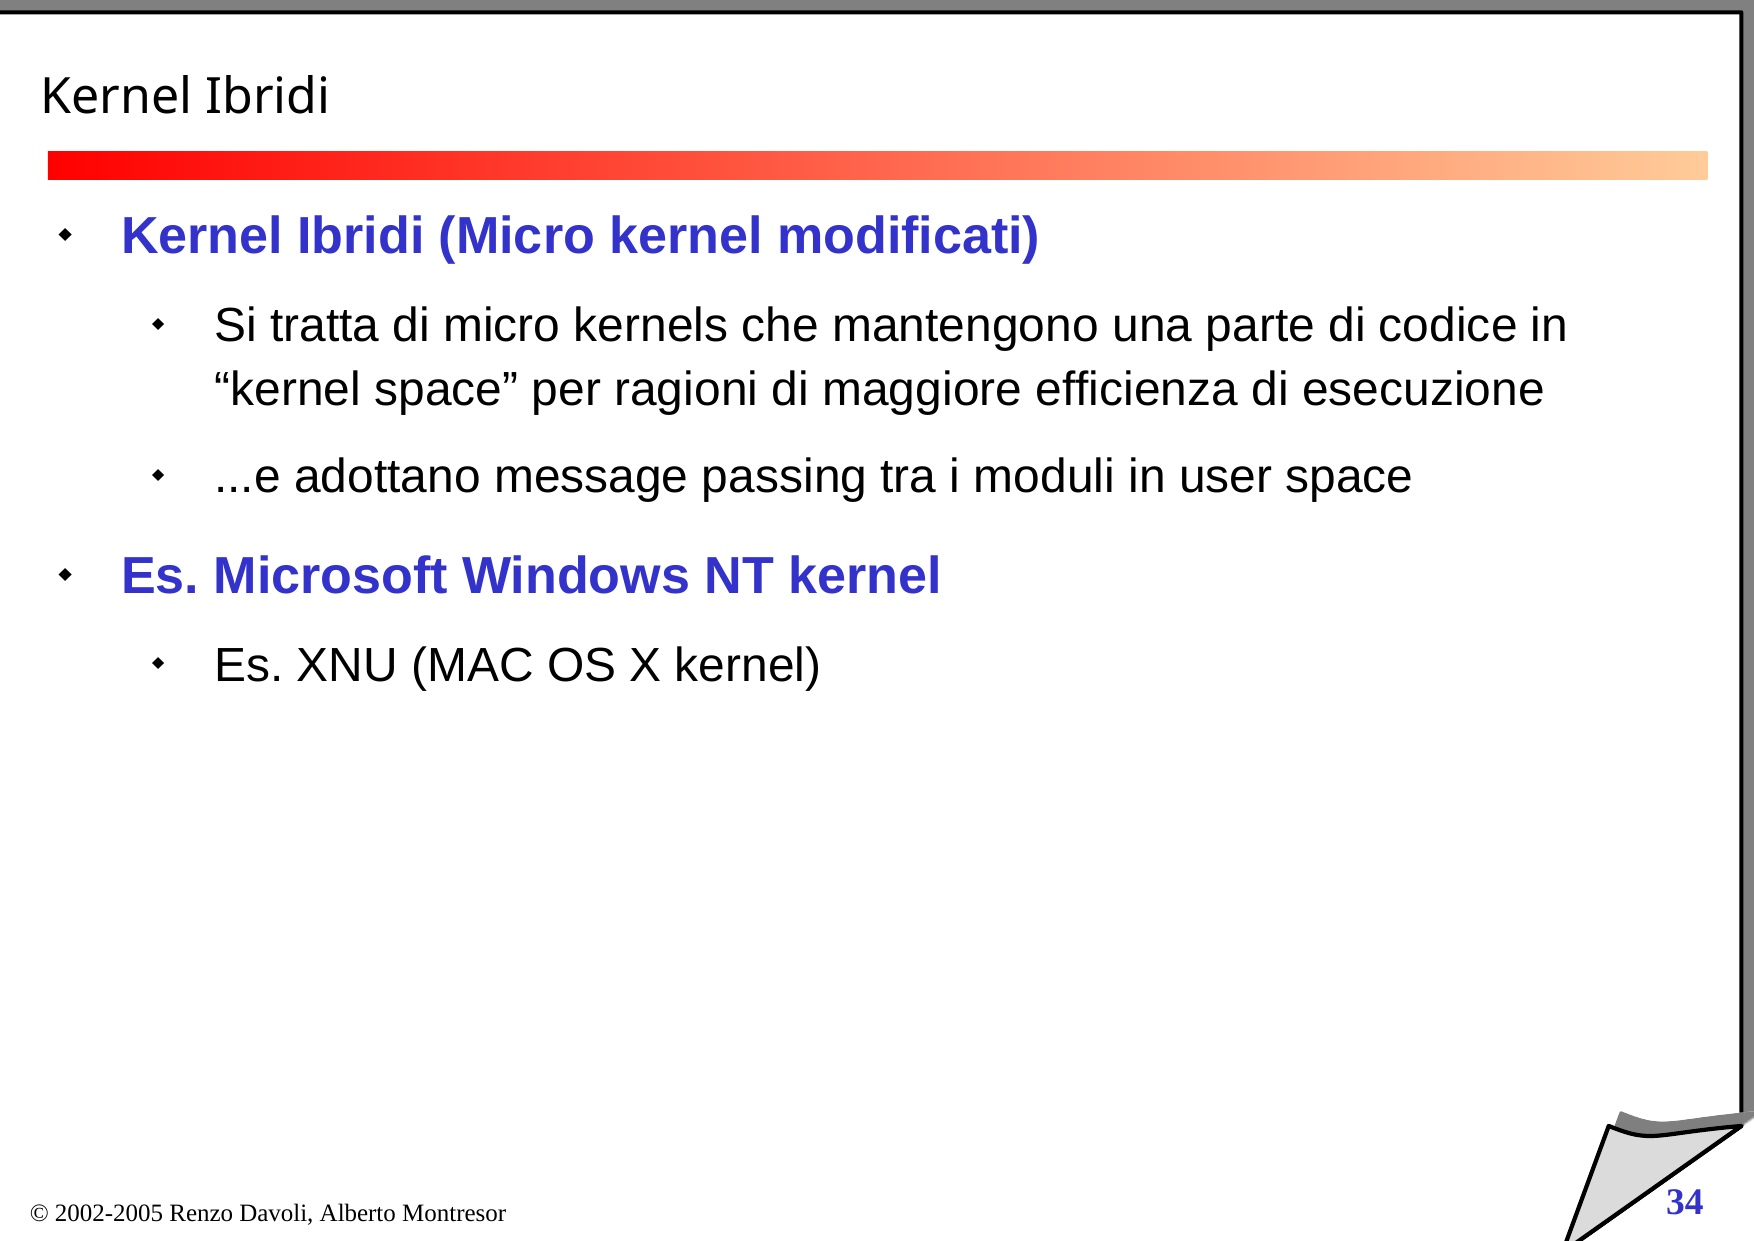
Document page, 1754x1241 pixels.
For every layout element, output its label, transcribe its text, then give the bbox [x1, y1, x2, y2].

title Kernel Ibridi [40, 49, 1714, 144]
list Kernel Ibridi (Micro kernel modificati) Si tratta di micro kernels che mantengono una parte di codice in “kernel space” per ragioni di maggiore efficienza di esecuzione ...e adottano message passing tra i moduli in user space Es. Microsoft Windows NT kernel Es. XNU (MAC OS X kernel) [58, 206, 1696, 948]
